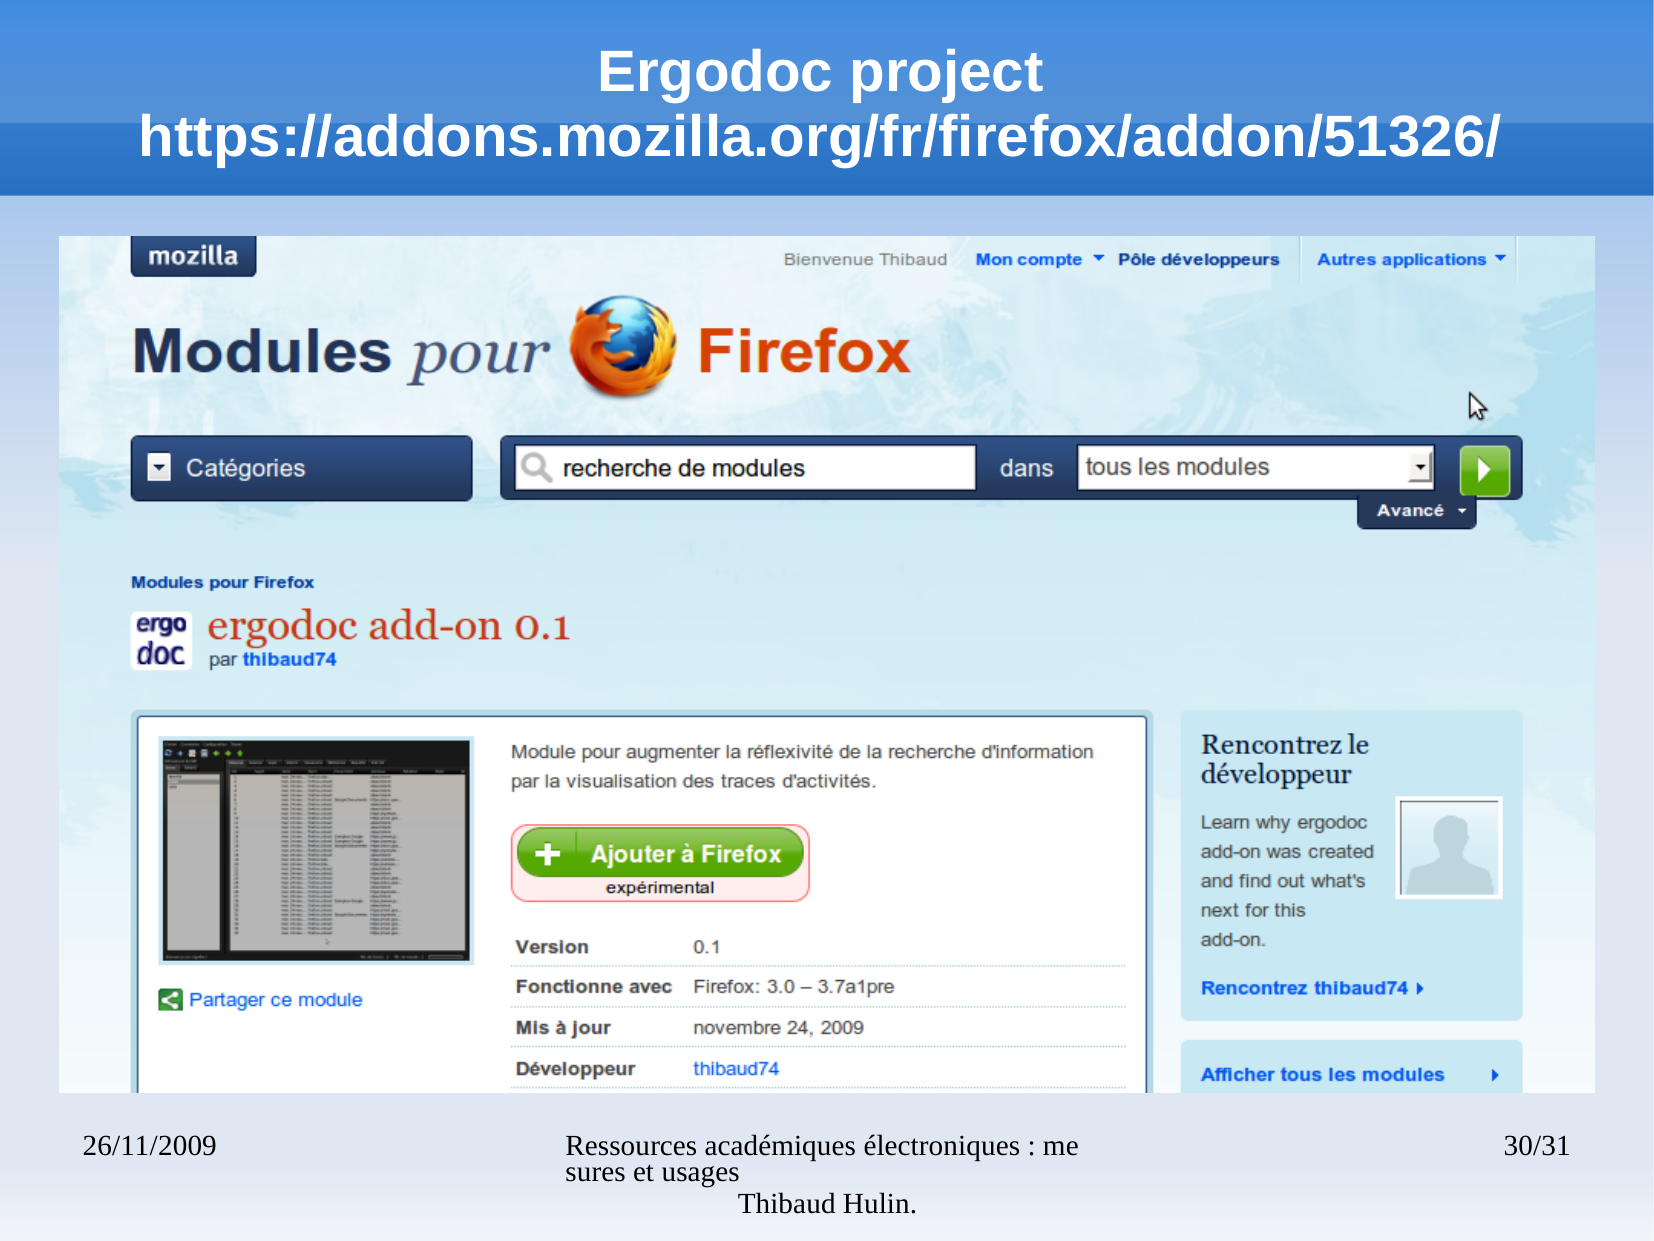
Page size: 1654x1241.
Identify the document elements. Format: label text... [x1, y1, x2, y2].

title Ergodoc project https://addons.mozilla.org/fr/firefox/addon/51326/ [76, 0, 1565, 208]
picture [0, 0, 1654, 1241]
